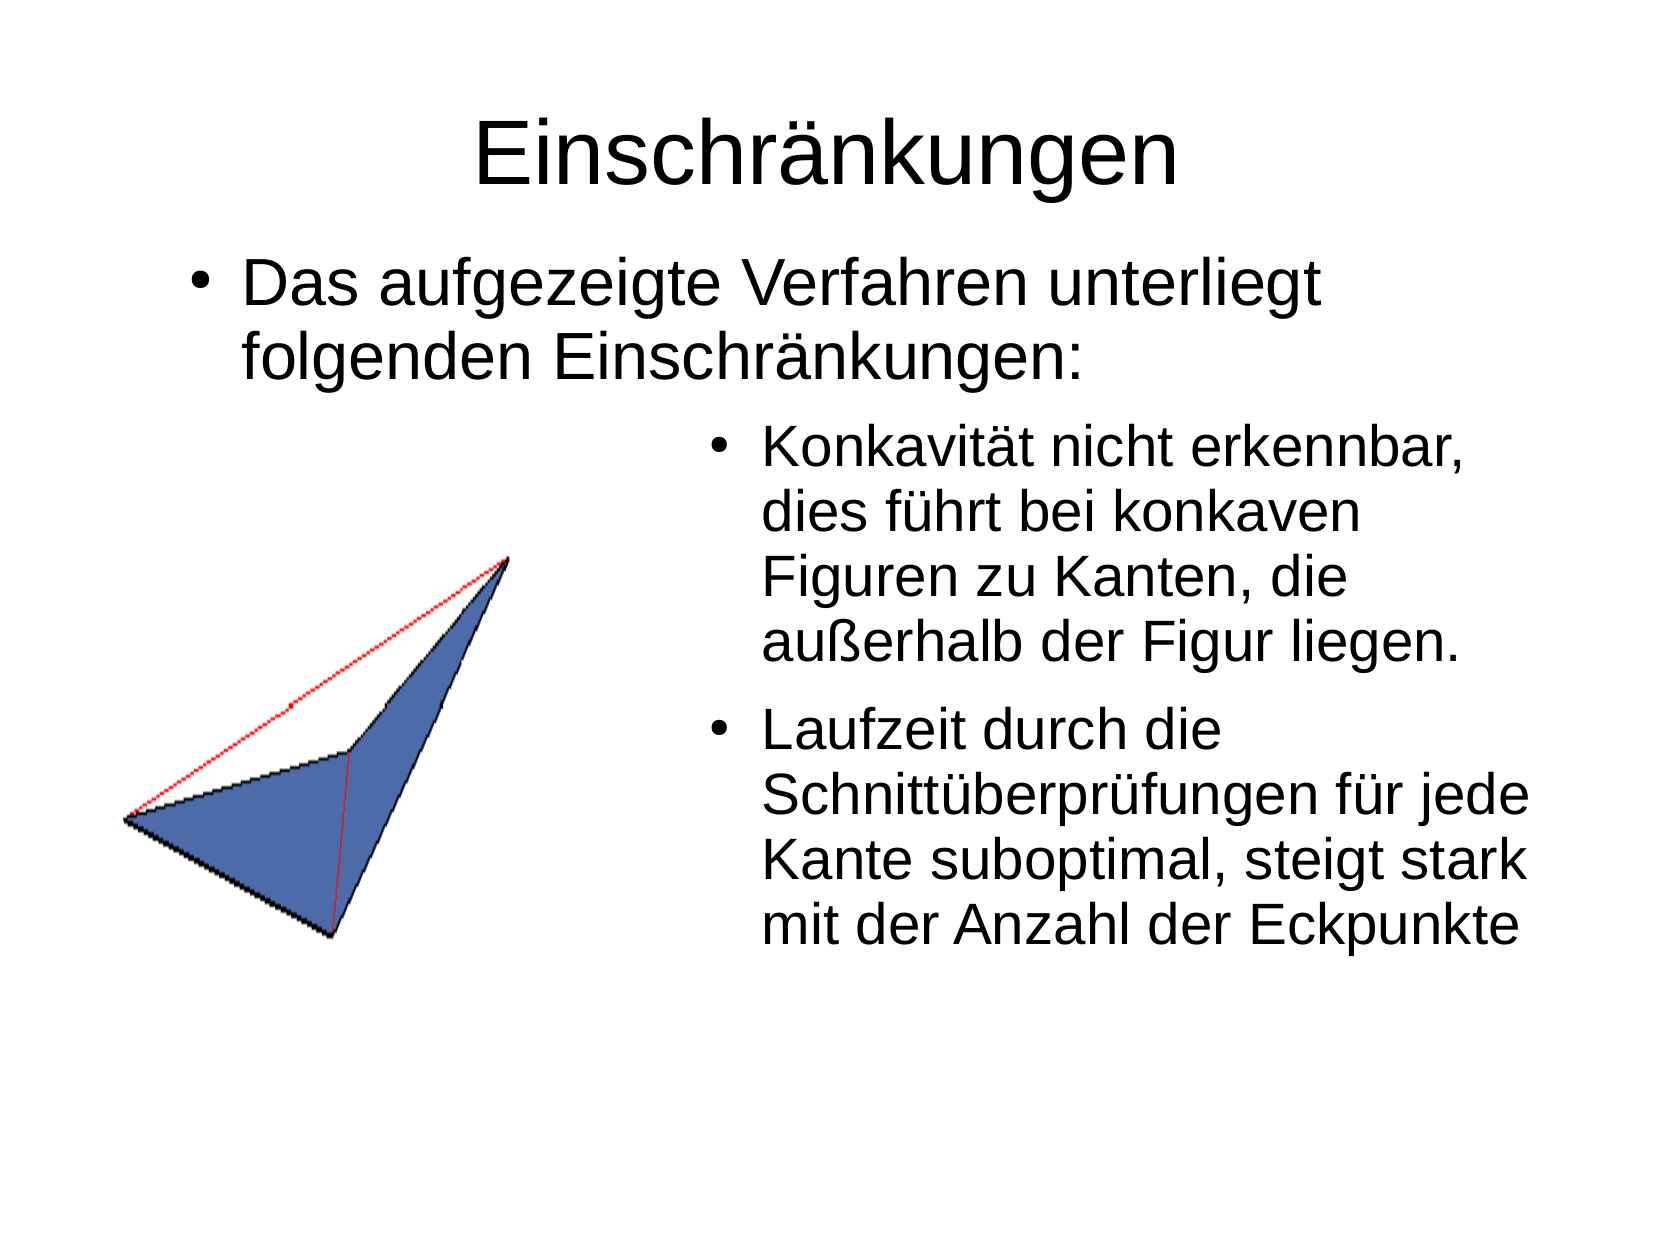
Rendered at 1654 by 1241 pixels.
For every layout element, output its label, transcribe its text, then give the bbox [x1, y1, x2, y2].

title Einschränkungen [82, 49, 1571, 257]
list Konkavität nicht erkennbar, dies führt bei konkaven Figuren zu Kanten, die außerhalb der Figur liegen. Laufzeit durch die Schnittüberprüfungen für jede Kante suboptimal, steigt stark mit der Anzahl der Eckpunkte [620, 413, 1572, 1109]
list Das aufgezeigte Verfahren unterliegt folgenden Einschränkungen: [170, 244, 1565, 502]
picture [82, 440, 562, 1034]
